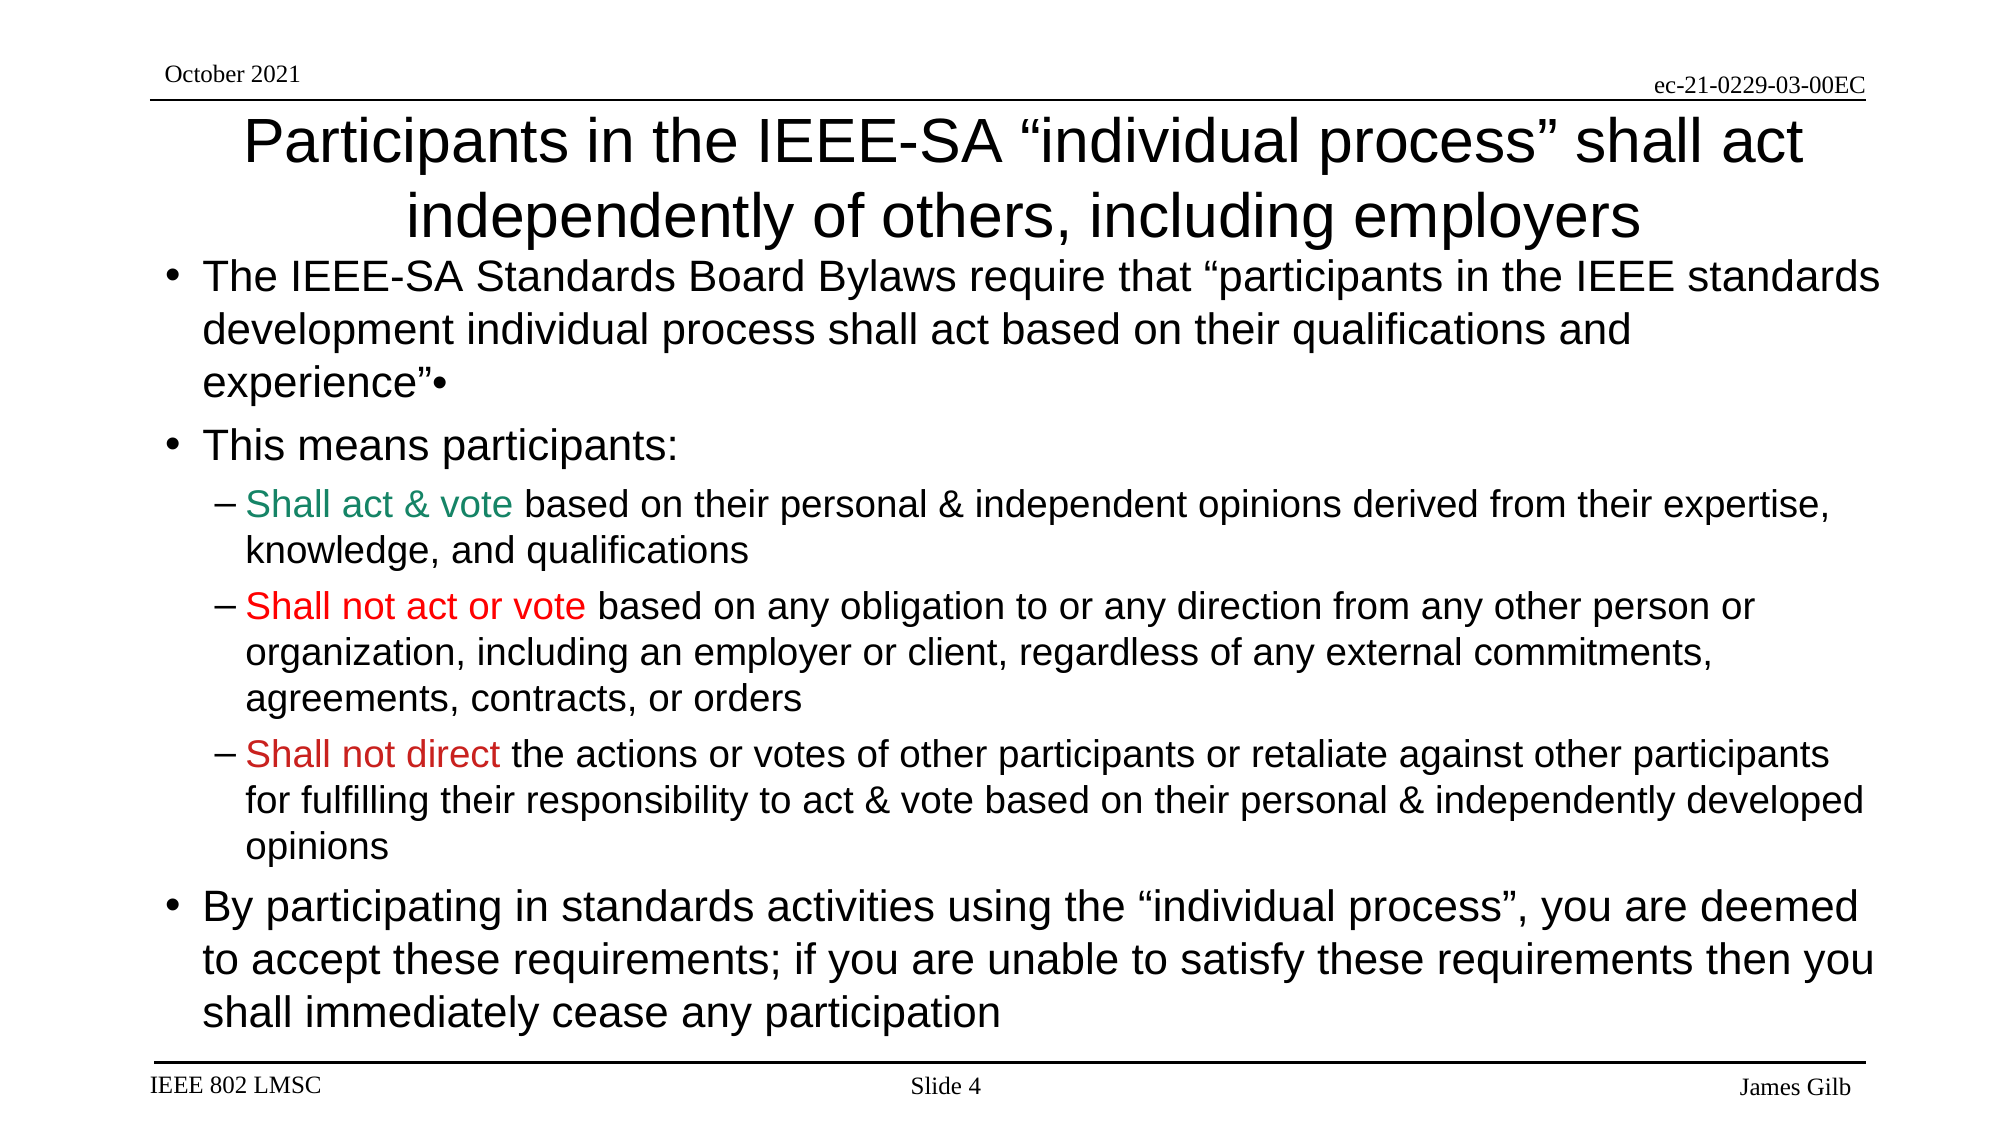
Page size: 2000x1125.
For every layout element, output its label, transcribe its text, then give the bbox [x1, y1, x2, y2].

title Participants in the IEEE-SA “individual process” shall act independently of others, including employers [149, 92, 1900, 258]
list The IEEE-SA Standards Board Bylaws require that “participants in the IEEE standards development individual process shall act based on their qualifications and experience”• This means participants: Shall act & vote based on their personal & independent opinions derived from their expertise, knowledge, and qualifications Shall not act or vote based on any obligation to or any direction from any other person or organization, including an employer or client, regardless of any external commitments, agreements, contracts, or orders Shall not direct the actions or votes of other participants or retaliate against other participants for fulfilling their responsibility to act & vote based on their personal & independently developed opinions By participating in standards activities using the “individual process”, you are deemed to accept these requirements; if you are unable to satisfy these requirements then you shall immediately cease any participation [150, 239, 1900, 1051]
